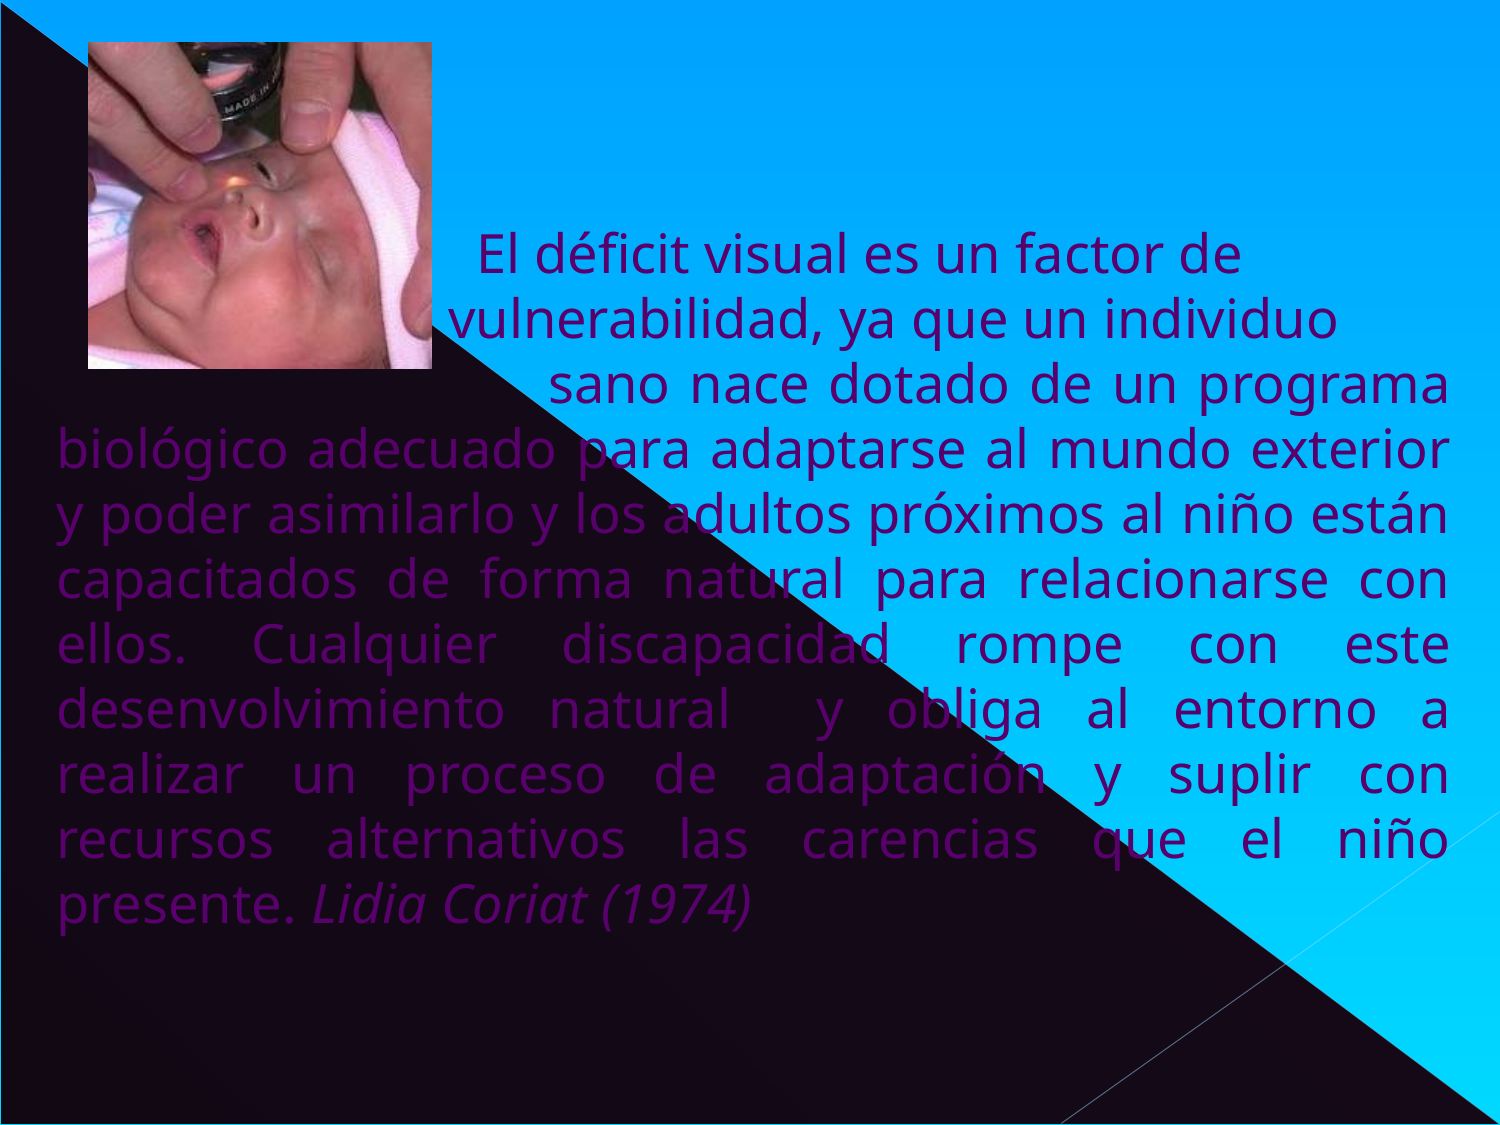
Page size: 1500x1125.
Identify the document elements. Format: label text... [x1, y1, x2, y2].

picture [88, 42, 432, 370]
text_box El déficit visual es un factor de vulnerabilidad, ya que un individuo sano nace dotado de un programa biológico adecuado para adaptarse al mundo exterior y poder asimilarlo y los adultos próximos al niño están capacitados de forma natural para relacionarse con ellos. Cualquier discapacidad rompe con este desenvolvimiento natural y obliga al entorno a realizar un proceso de adaptación y suplir con recursos alternativos las carencias que el niño presente. Lidia Coriat (1974) [41, 212, 1471, 942]
